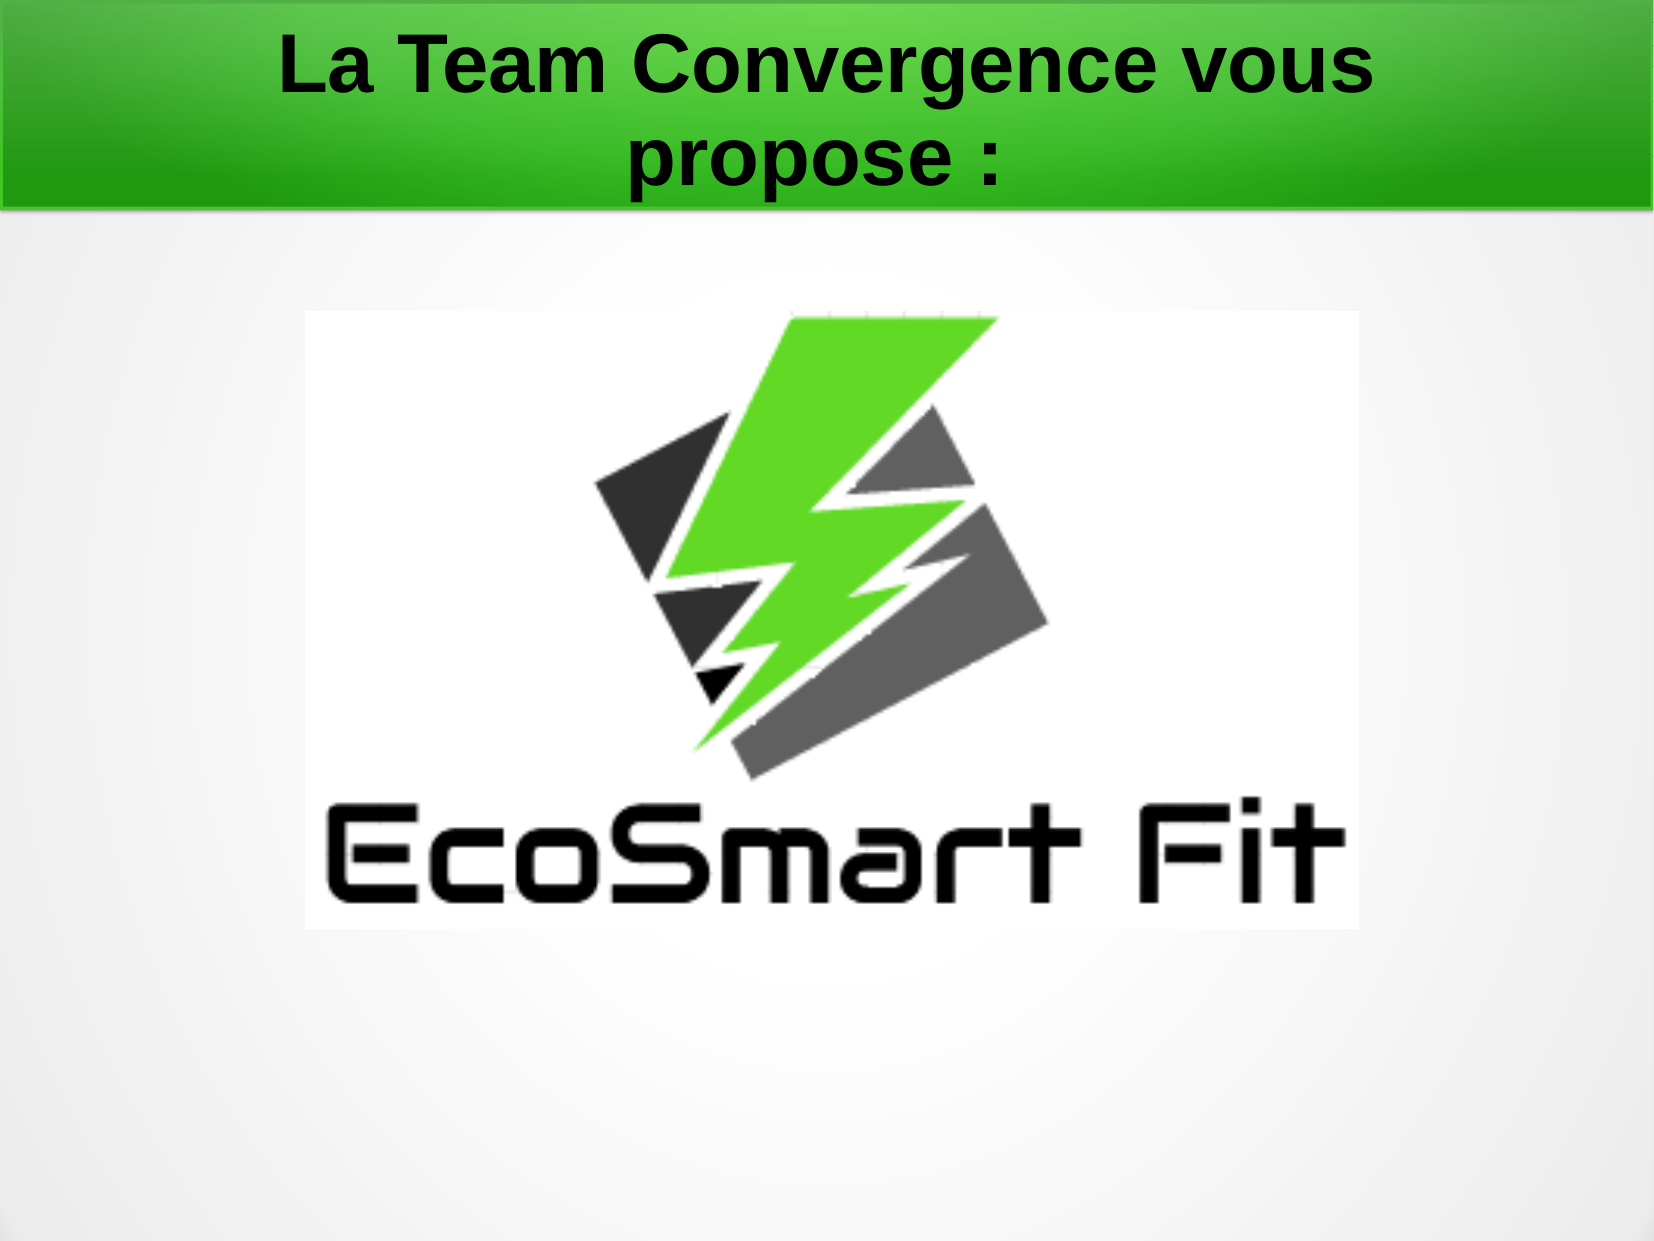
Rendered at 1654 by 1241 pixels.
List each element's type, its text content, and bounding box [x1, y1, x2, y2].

picture [305, 311, 1359, 929]
title La Team Convergence vous propose : [82, 16, 1571, 204]
